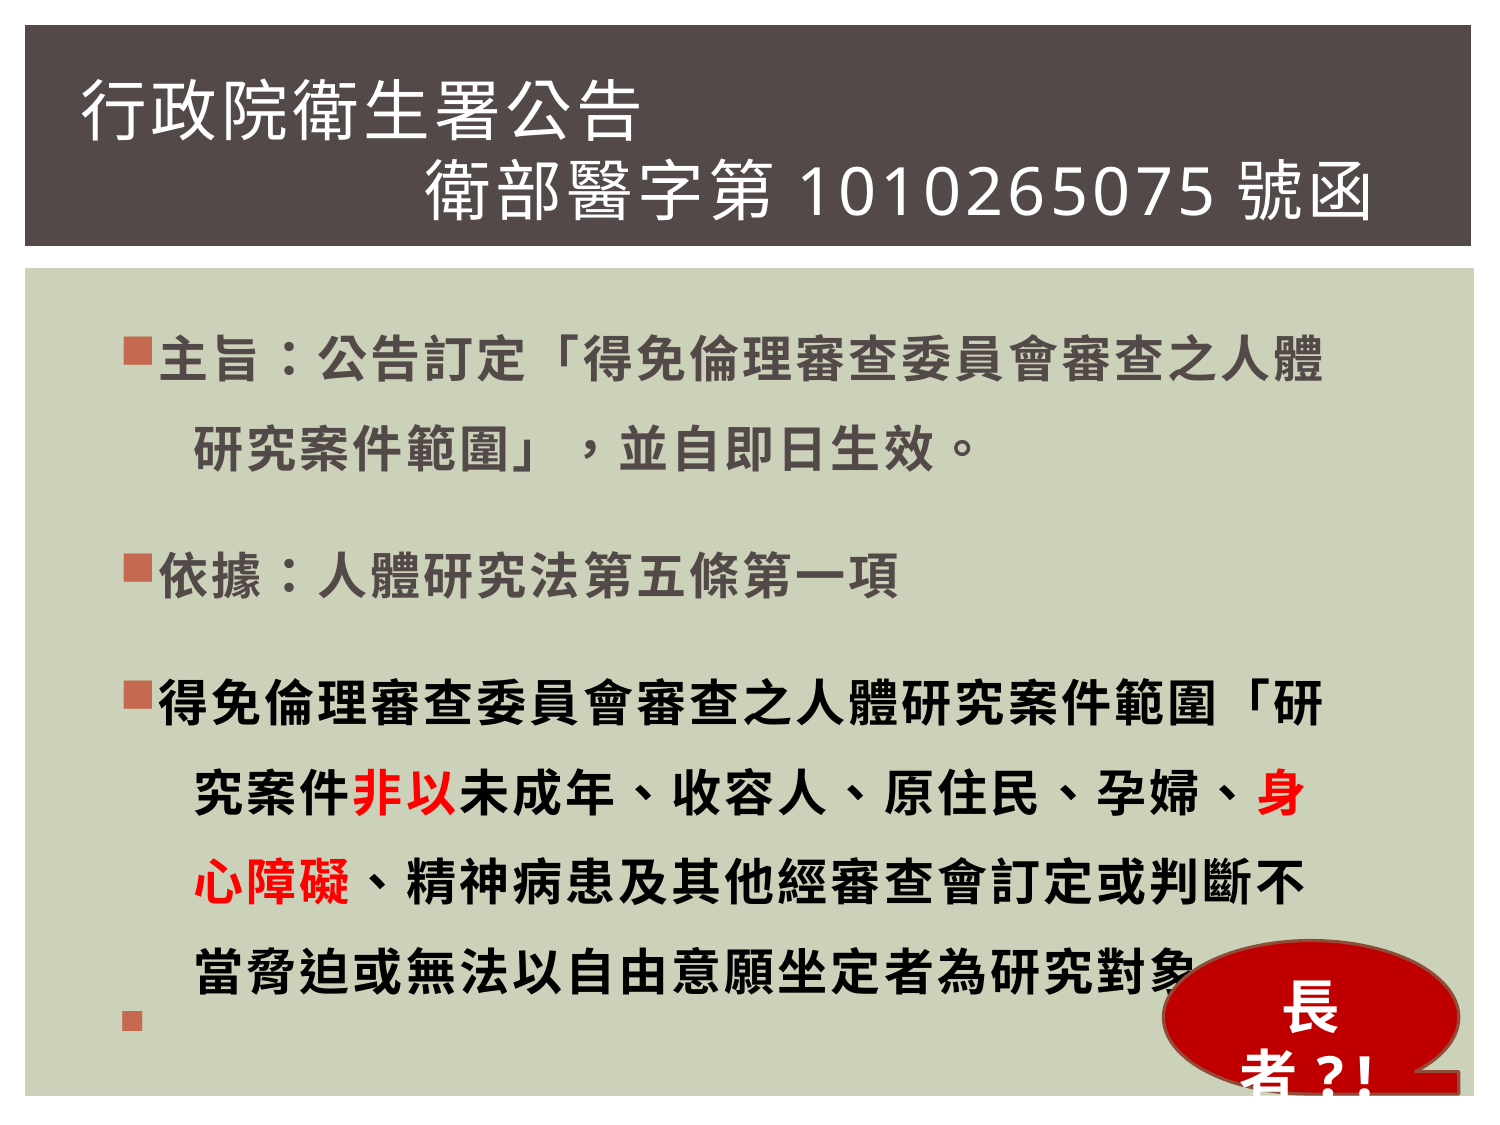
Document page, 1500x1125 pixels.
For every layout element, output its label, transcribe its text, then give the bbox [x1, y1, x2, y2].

title 行政院衛生署公告 衛部醫字第1010265075號函 [64, 54, 1447, 243]
list 主旨：公告訂定「得免倫理審查委員會審查之人體研究案件範圍」，並自即日生效。 依據：人體研究法第五條第一項 得免倫理審查委員會審查之人體研究案件範圍「研究案件非以未成年、收容人、原住民、孕婦、身心障礙、精神病患及其他經審查會訂定或判斷不當脅迫或無法以自由意願坐定者為研究對象。」 [88, 290, 1353, 1086]
text_box 長者?! [1163, 940, 1459, 1095]
